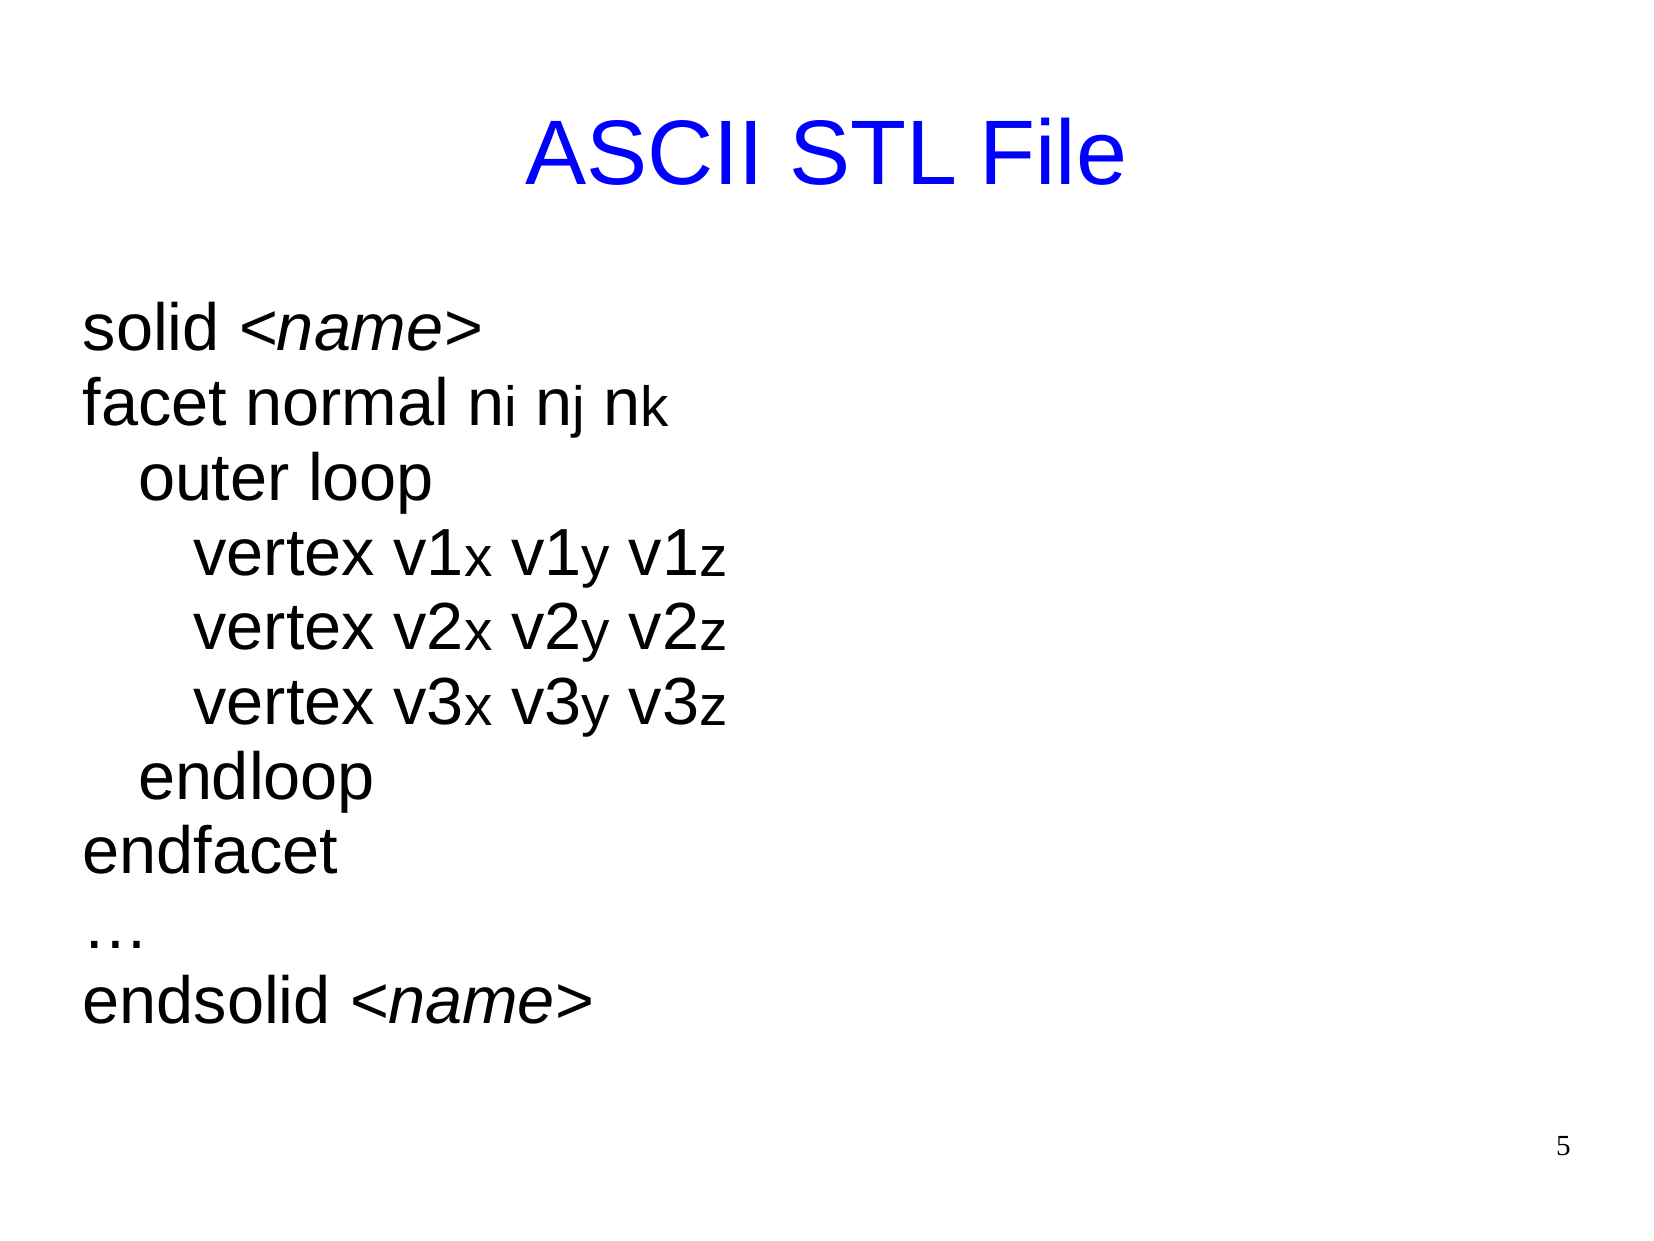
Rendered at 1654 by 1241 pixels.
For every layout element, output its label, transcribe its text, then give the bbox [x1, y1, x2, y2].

title ASCII STL File [82, 49, 1571, 257]
list solid <name> facet normal ni nj nk outer loop vertex v1x v1y v1z vertex v2x v2y v2z vertex v3x v3y v3z endloop endfacet … endsolid <name> [82, 290, 1538, 1157]
